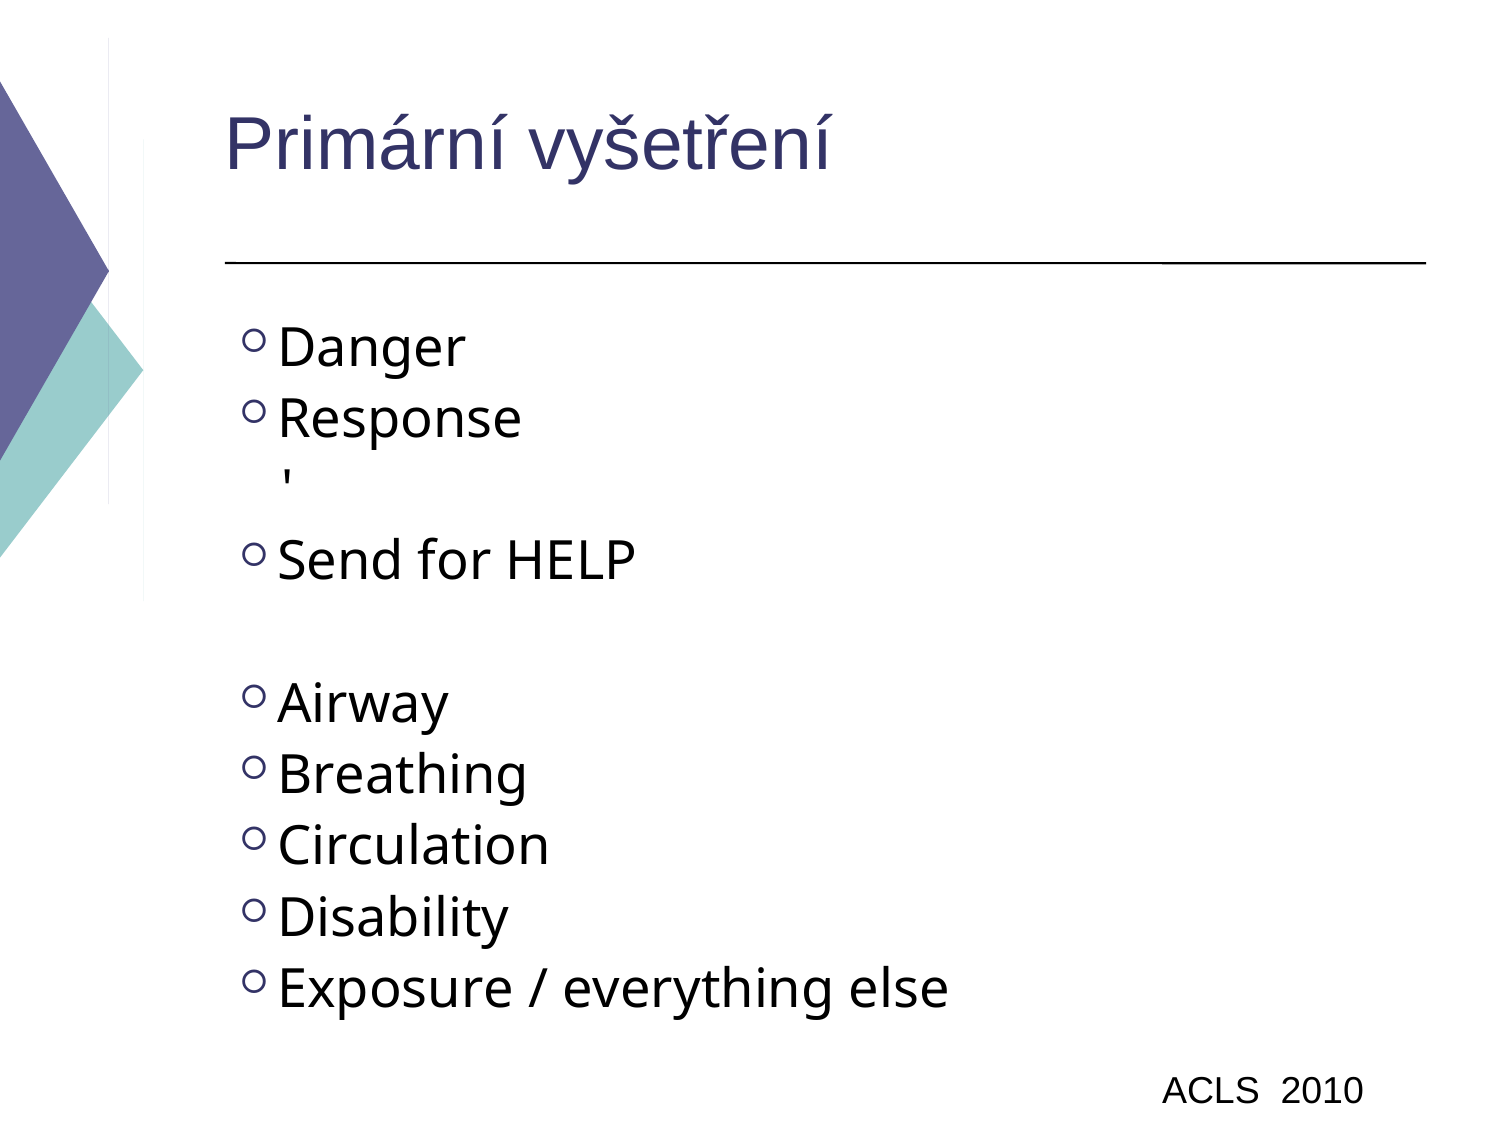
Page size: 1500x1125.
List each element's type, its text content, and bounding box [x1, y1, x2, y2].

list Danger Response ' Send for HELP Airway Breathing Circulation Disability Exposure / everything else [224, 299, 1424, 1037]
text_box ACLS 2010 [1147, 1064, 1379, 1125]
title Primární vyšetření [224, 41, 1424, 237]
